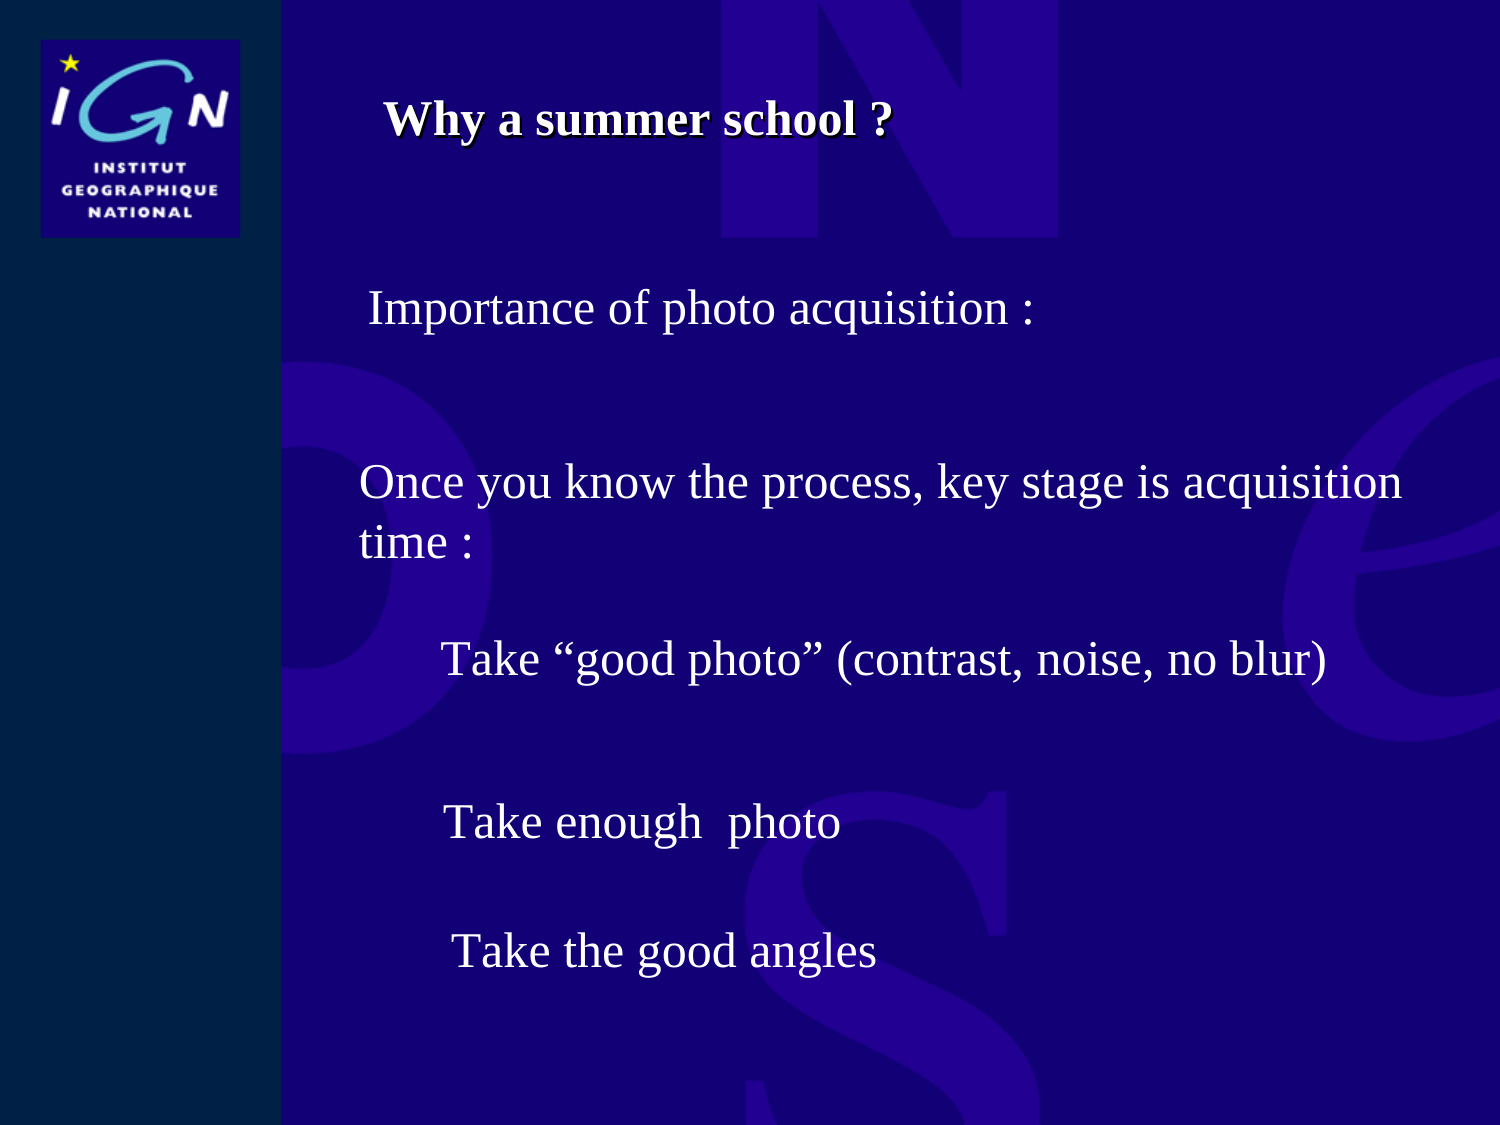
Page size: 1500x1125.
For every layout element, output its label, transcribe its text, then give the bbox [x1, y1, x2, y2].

text_box Once you know the process, key stage is acquisition time : [344, 440, 1419, 577]
text_box Importance of photo acquisition : [352, 267, 1063, 343]
text_box Take “good photo” (contrast, noise, no blur) [425, 617, 1355, 694]
text_box Take the good angles [436, 910, 893, 986]
picture [0, 0, 1500, 1125]
text_box Take enough photo [428, 780, 857, 857]
text_box Why a summer school ? [367, 78, 910, 154]
